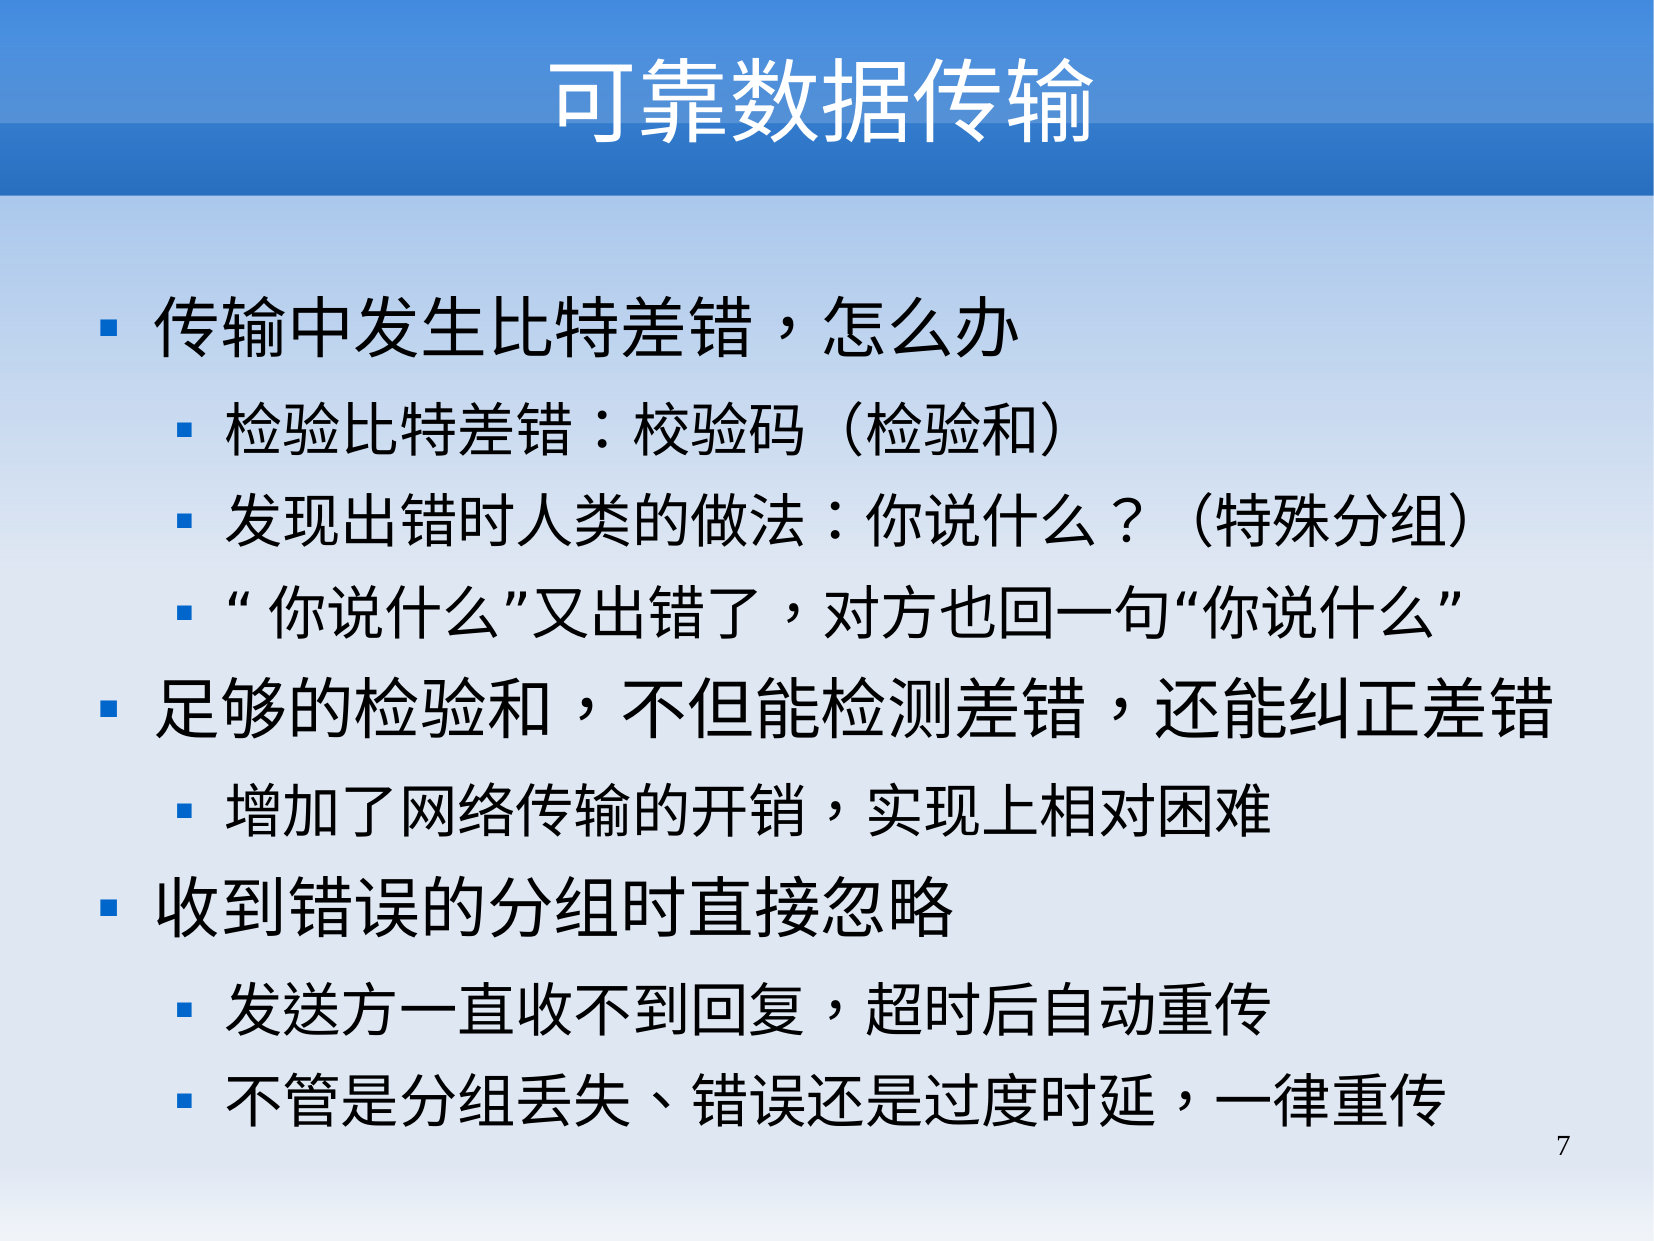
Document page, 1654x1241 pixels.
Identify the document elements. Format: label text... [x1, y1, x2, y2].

title 可靠数据传输 [76, 0, 1565, 208]
list 传输中发生比特差错，怎么办 检验比特差错：校验码（检验和） 发现出错时人类的做法：你说什么？（特殊分组） “你说什么”又出错了，对方也回一句“你说什么” 足够的检验和，不但能检测差错，还能纠正差错 增加了网络传输的开销，实现上相对困难 收到错误的分组时直接忽略 发送方一直收不到回复，超时后自动重传 不管是分组丢失、错误还是过度时延，一律重传 [82, 290, 1571, 1137]
picture [0, 0, 1654, 1241]
